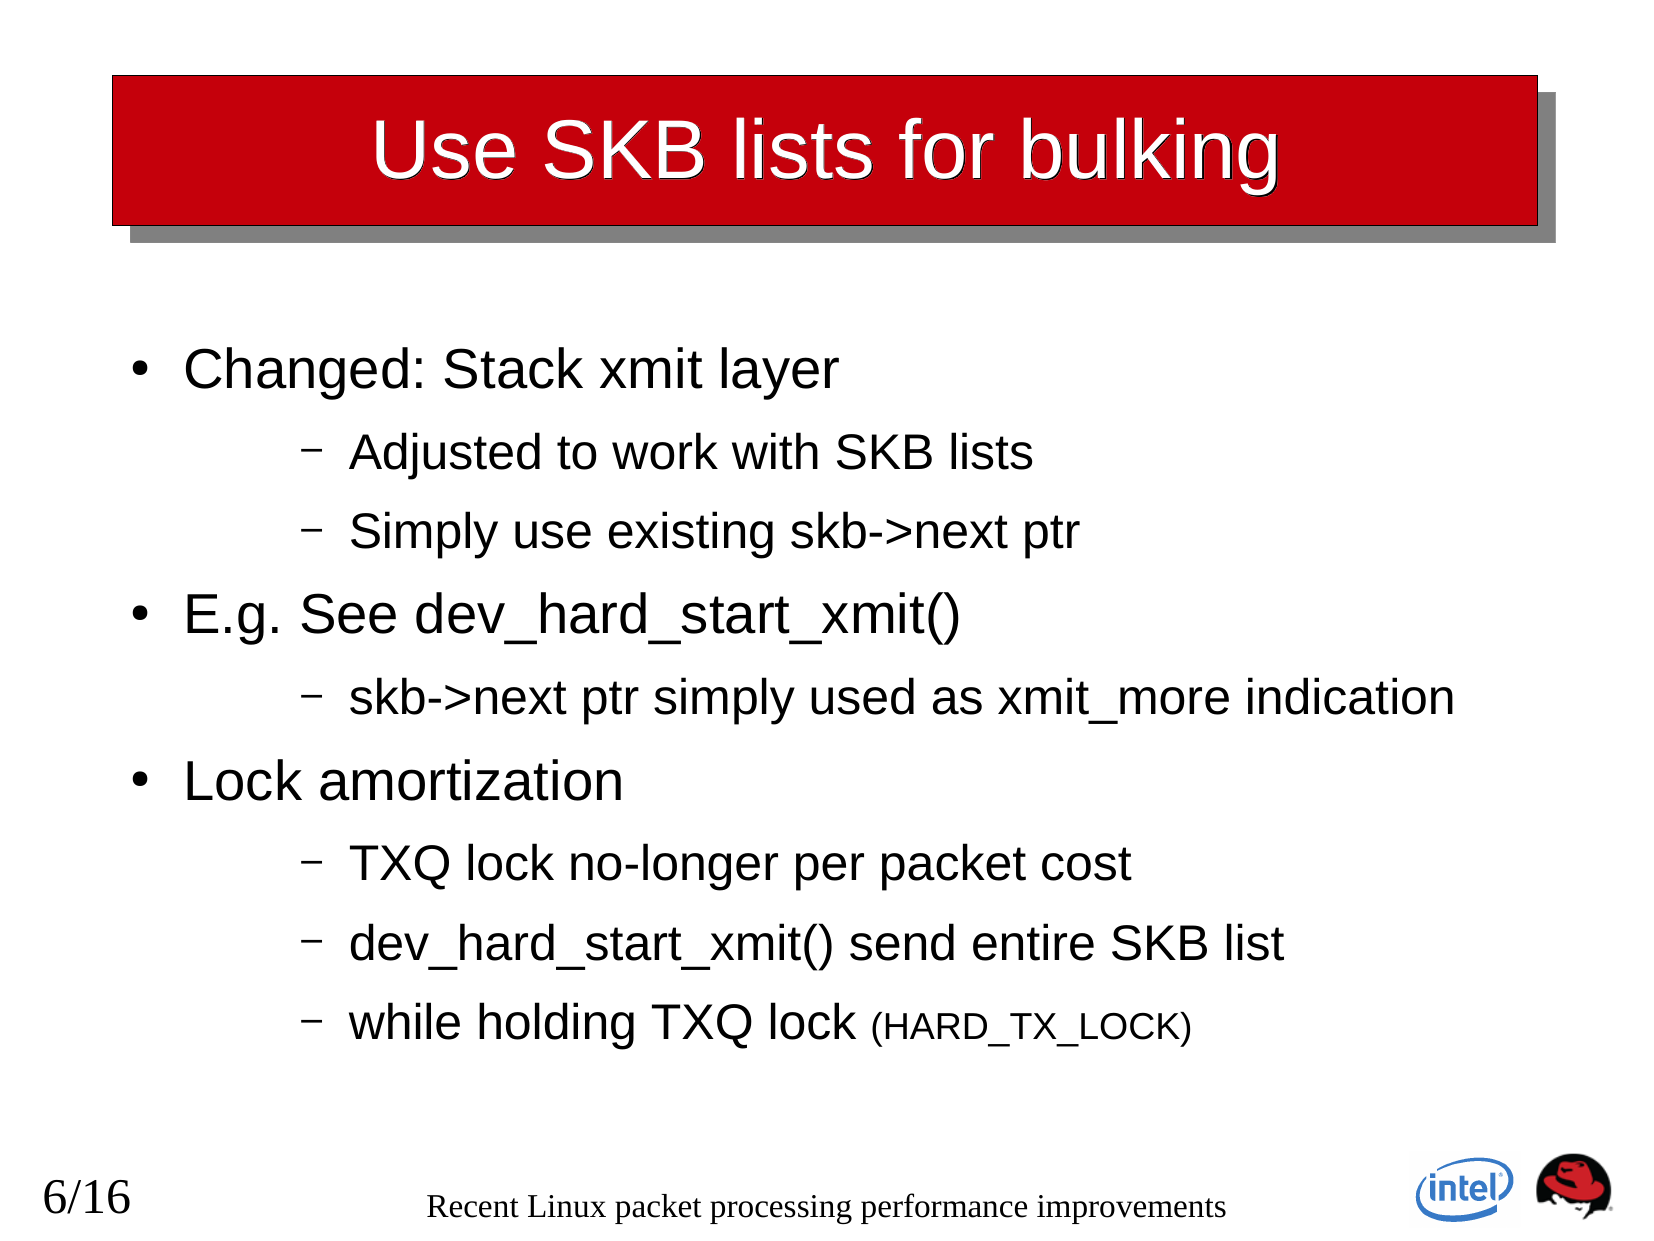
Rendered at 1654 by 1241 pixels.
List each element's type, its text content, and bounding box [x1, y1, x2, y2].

title Use SKB lists for bulking [116, 75, 1538, 226]
list Changed: Stack xmit layer Adjusted to work with SKB lists Simply use existing skb->next ptr E.g. See dev_hard_start_xmit() skb->next ptr simply used as xmit_more indication Lock amortization TXQ lock no-longer per packet cost dev_hard_start_xmit() send entire SKB list while holding TXQ lock (HARD_TX_LOCK) [112, 337, 1538, 1126]
picture [1409, 1151, 1521, 1228]
picture [1535, 1151, 1619, 1229]
